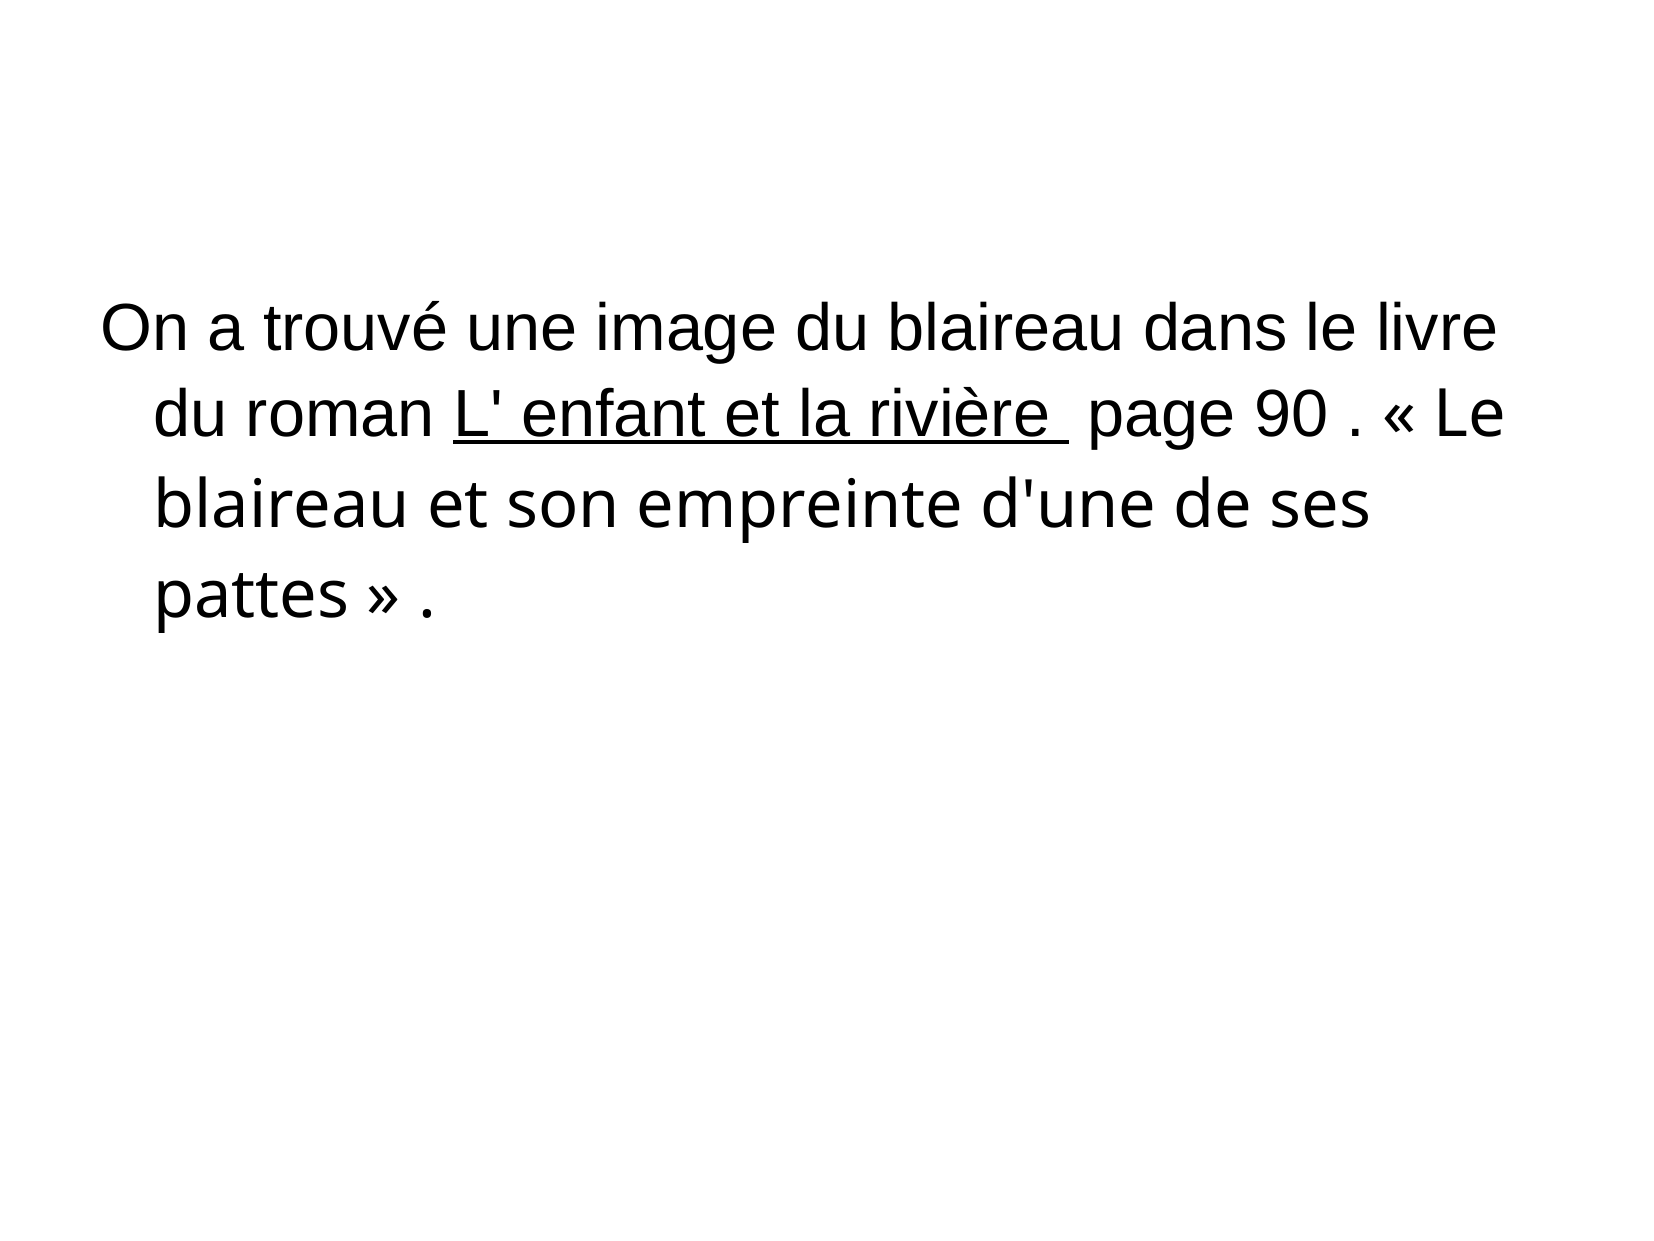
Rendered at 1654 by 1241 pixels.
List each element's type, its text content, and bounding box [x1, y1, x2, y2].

list On a trouvé une image du blaireau dans le livre du roman L' enfant et la rivière page 90 . « Le blaireau et son empreinte d'une de ses pattes » . [82, 290, 1571, 995]
